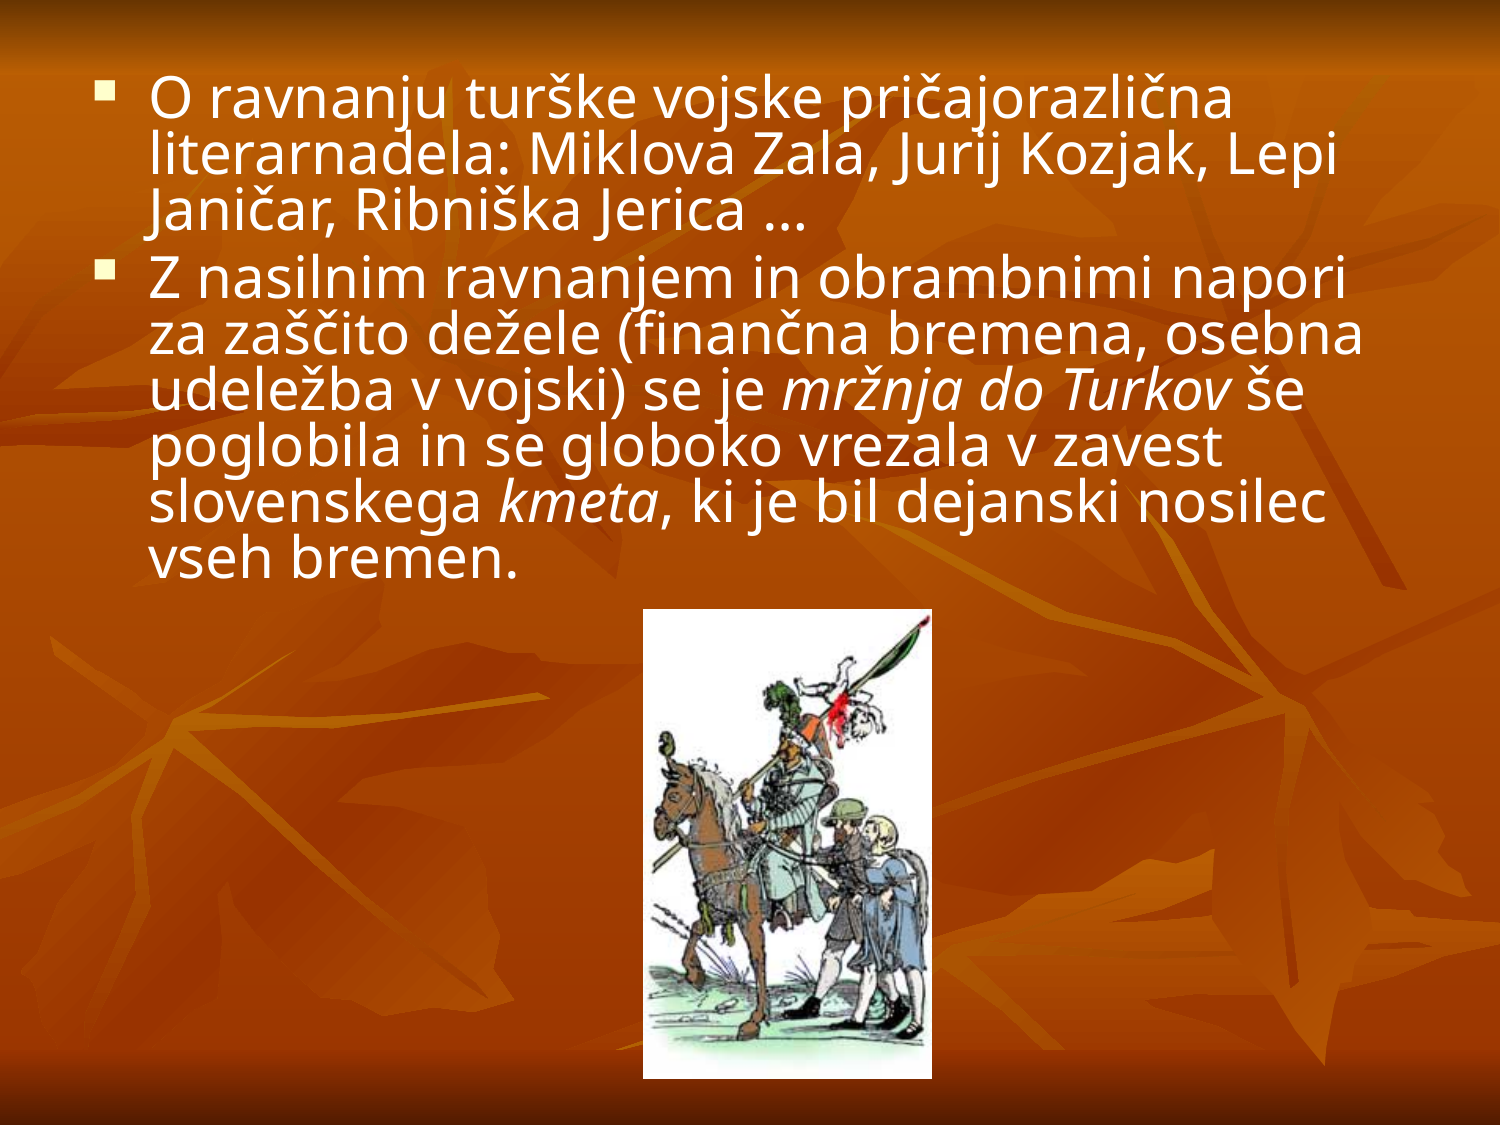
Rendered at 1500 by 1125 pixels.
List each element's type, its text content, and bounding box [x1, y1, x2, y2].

list O ravnanju turške vojske pričajorazlična literarnadela: Miklova Zala, Jurij Kozjak, Lepi Janičar, Ribniška Jerica … Z nasilnim ravnanjem in obrambnimi napori za zaščito dežele (finančna bremena, osebna udeležba v vojski) se je mržnja do Turkov še poglobila in se globoko vrezala v zavest slovenskega kmeta, ki je bil dejanski nosilec vseh bremen. [76, 66, 1427, 810]
picture [643, 609, 932, 1079]
